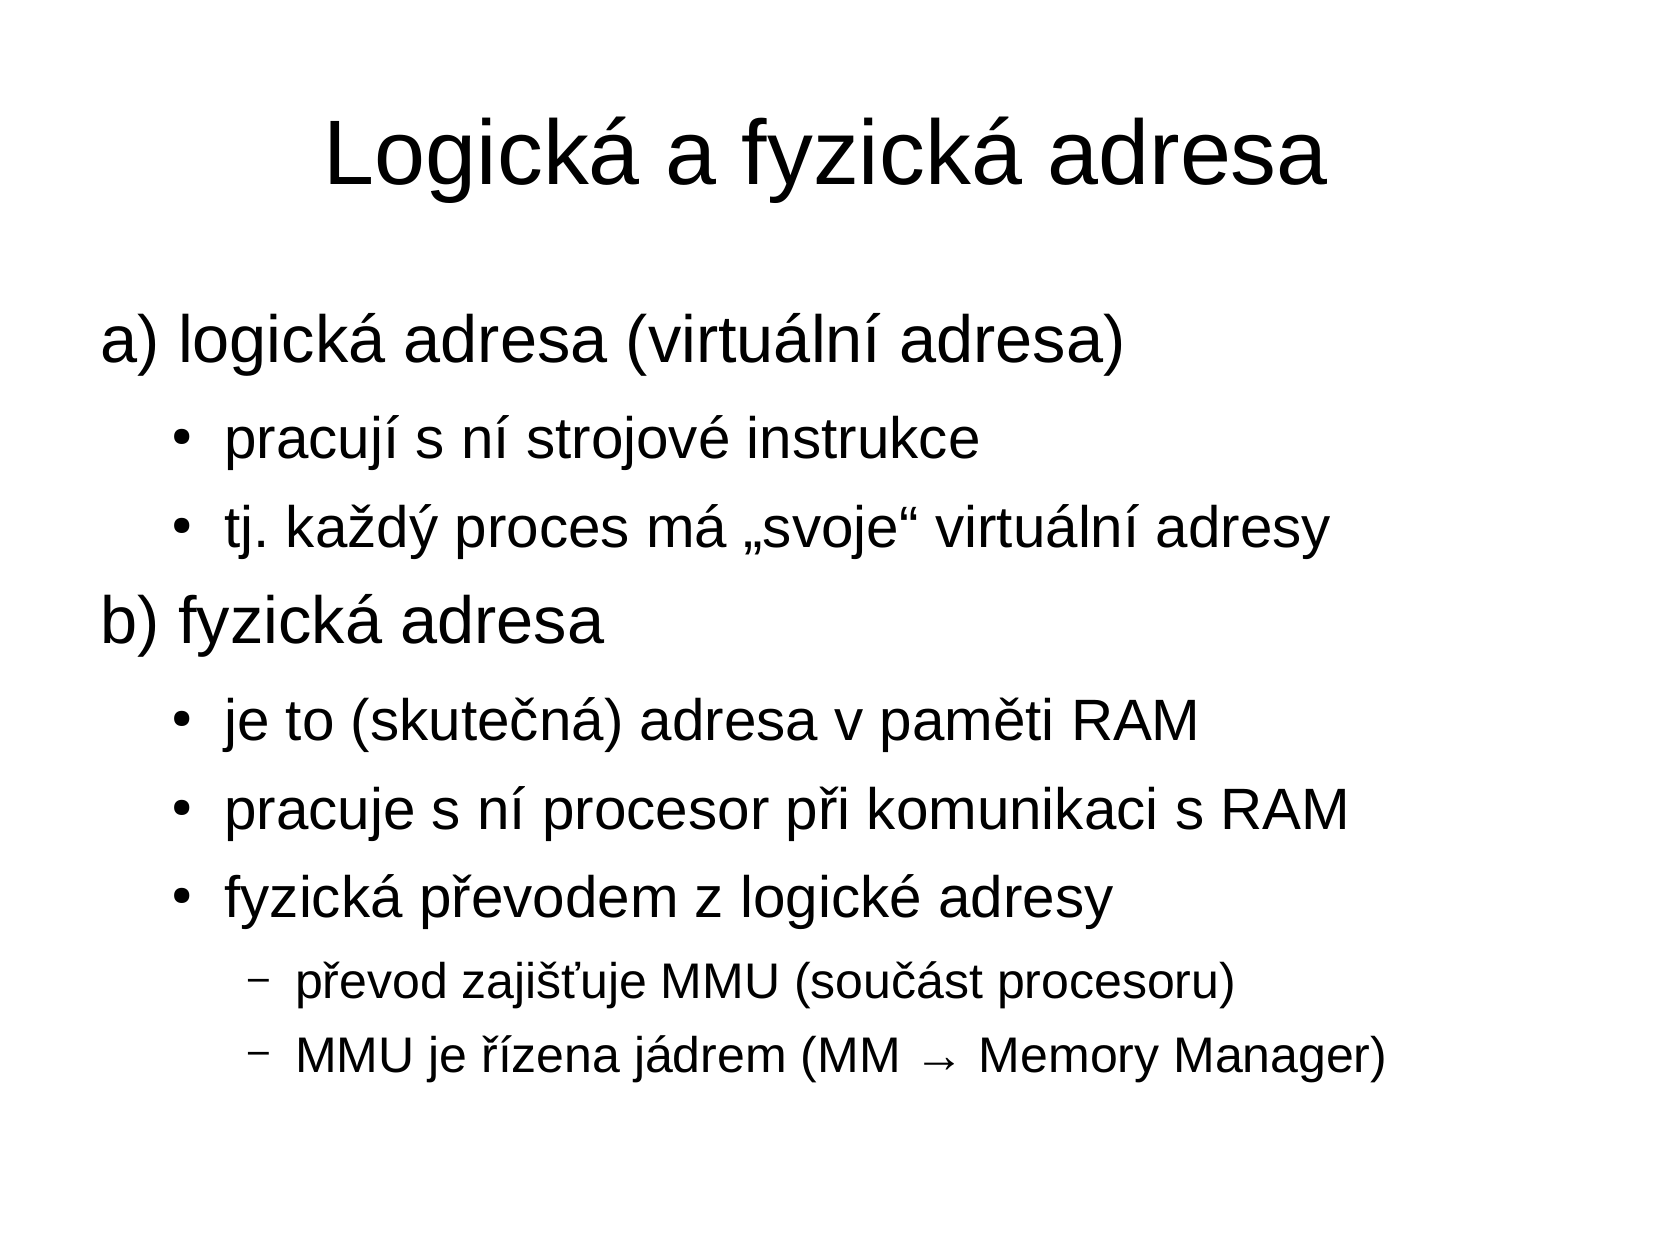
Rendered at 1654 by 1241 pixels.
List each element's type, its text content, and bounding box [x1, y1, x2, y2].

title Logická a fyzická adresa [82, 56, 1571, 250]
list logická adresa (virtuální adresa) pracují s ní strojové instrukce tj. každý proces má „svoje“ virtuální adresy fyzická adresa je to (skutečná) adresa v paměti RAM pracuje s ní procesor při komunikaci s RAM fyzická převodem z logické adresy převod zajišťuje MMU (součást procesoru) MMU je řízena jádrem (MM → Memory Manager) [82, 302, 1571, 1106]
